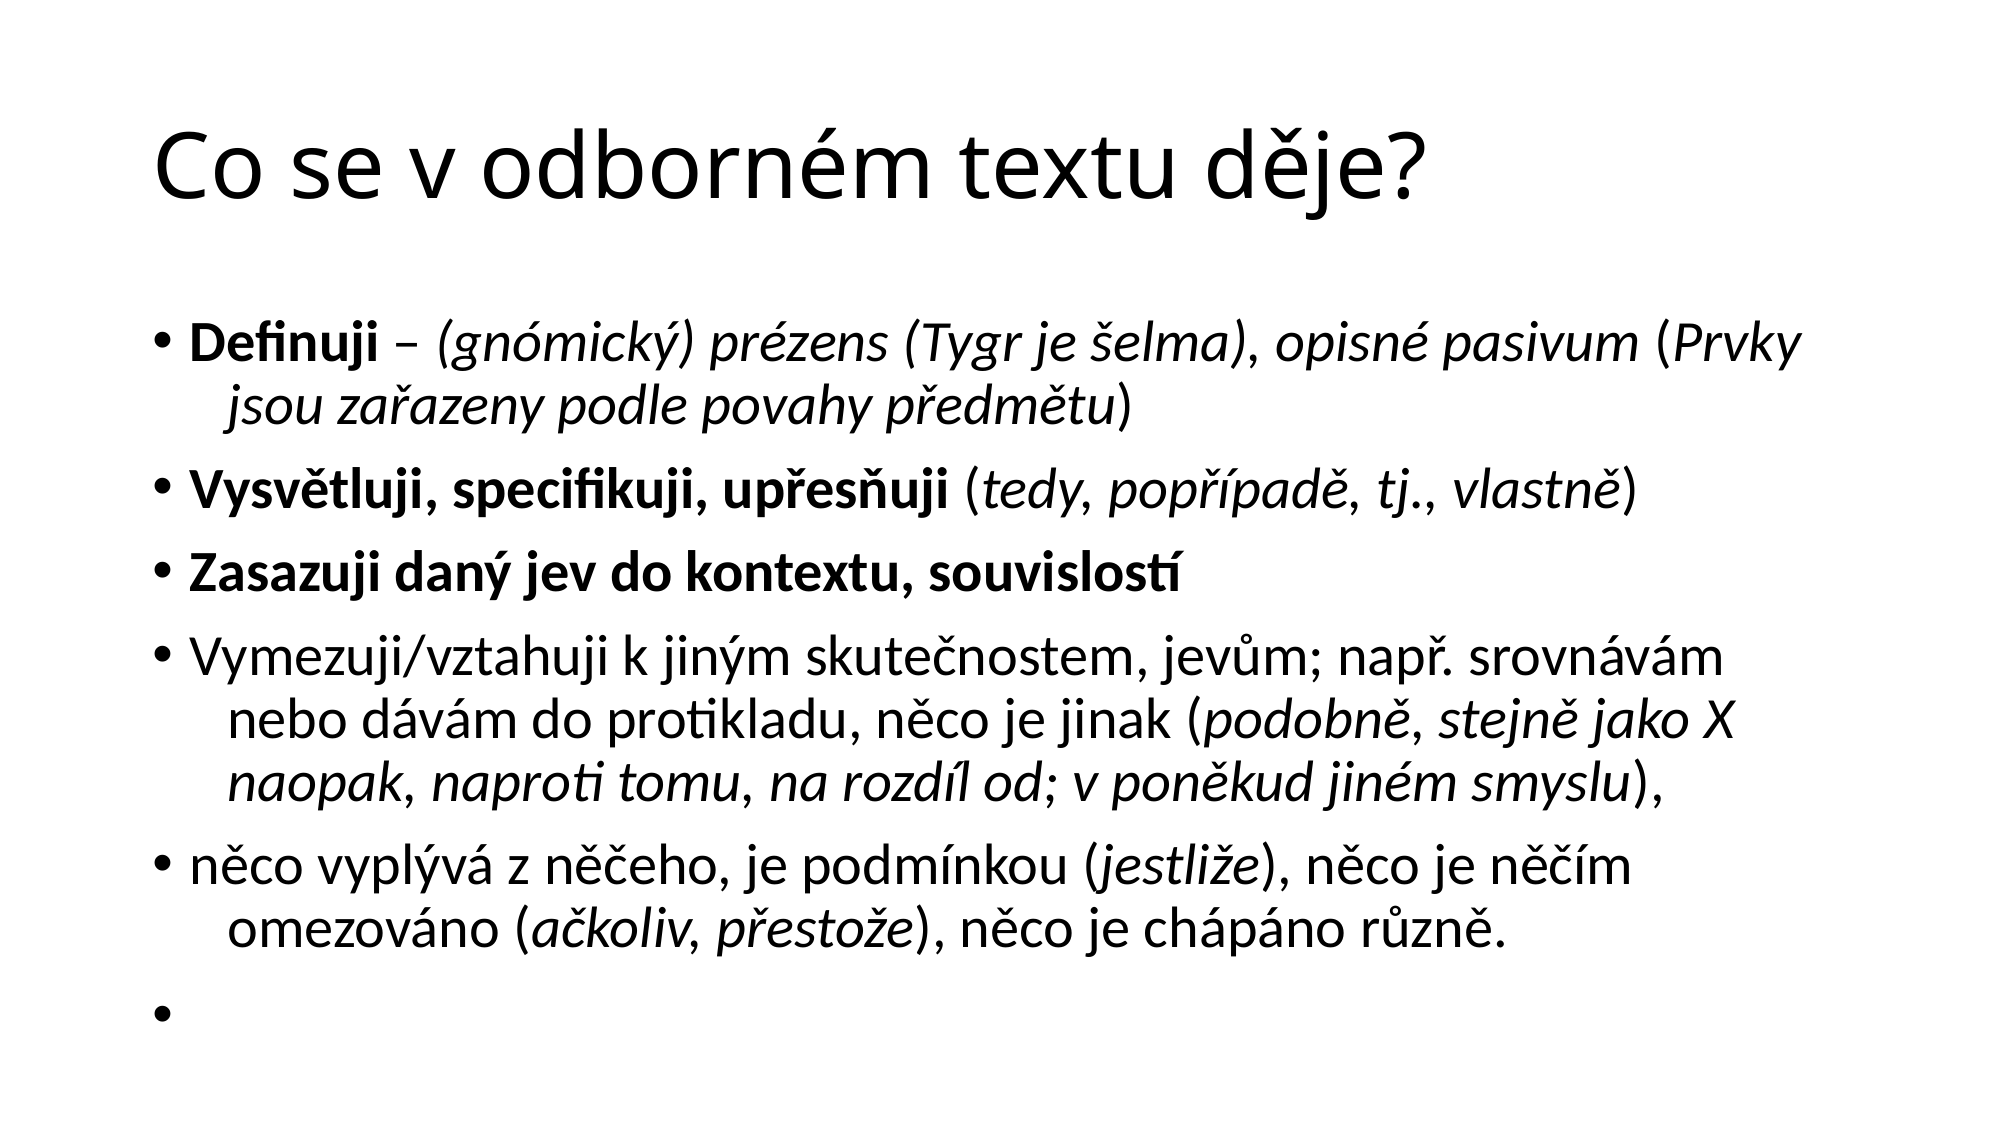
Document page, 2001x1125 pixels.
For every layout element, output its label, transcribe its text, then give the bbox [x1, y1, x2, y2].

title Co se v odborném textu děje? [137, 59, 1863, 278]
list Definuji – (gnómický) prézens (Tygr je šelma), opisné pasivum (Prvky jsou zařazeny podle povahy předmětu) Vysvětluji, specifikuji, upřesňuji (tedy, popřípadě, tj., vlastně) Zasazuji daný jev do kontextu, souvislostí Vymezuji/vztahuji k jiným skutečnostem, jevům; např. srovnávám nebo dávám do protikladu, něco je jinak (podobně, stejně jako X naopak, naproti tomu, na rozdíl od; v poněkud jiném smyslu), něco vyplývá z něčeho, je podmínkou (jestliže), něco je něčím omezováno (ačkoliv, přestože), něco je chápáno různě. [137, 303, 1863, 1018]
